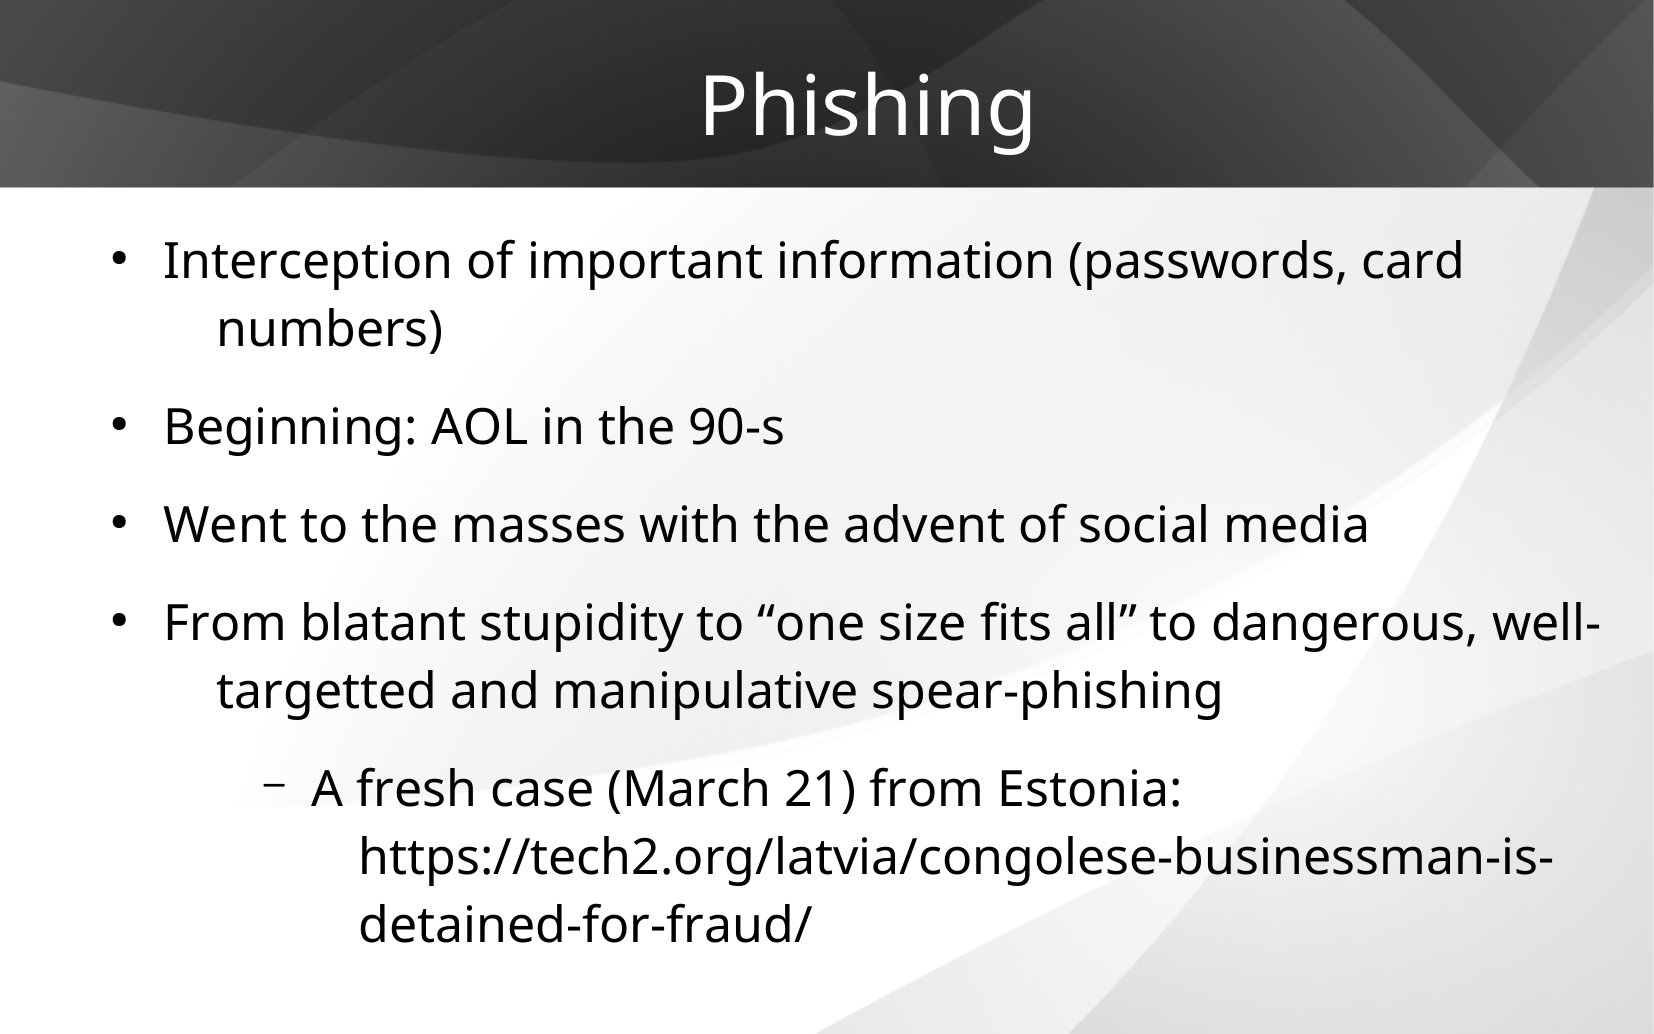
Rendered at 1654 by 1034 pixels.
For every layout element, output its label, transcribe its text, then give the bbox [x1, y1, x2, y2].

picture [0, 0, 1654, 1034]
title Phishing [124, 0, 1613, 208]
list Interception of important information (passwords, card numbers) Beginning: AOL in the 90-s Went to the masses with the advent of social media From blatant stupidity to “one size fits all” to dangerous, well-targetted and manipulative spear-phishing A fresh case (March 21) from Estonia: https://tech2.org/latvia/congolese-businessman-is-detained-for-fraud/ [75, 225, 1613, 1013]
